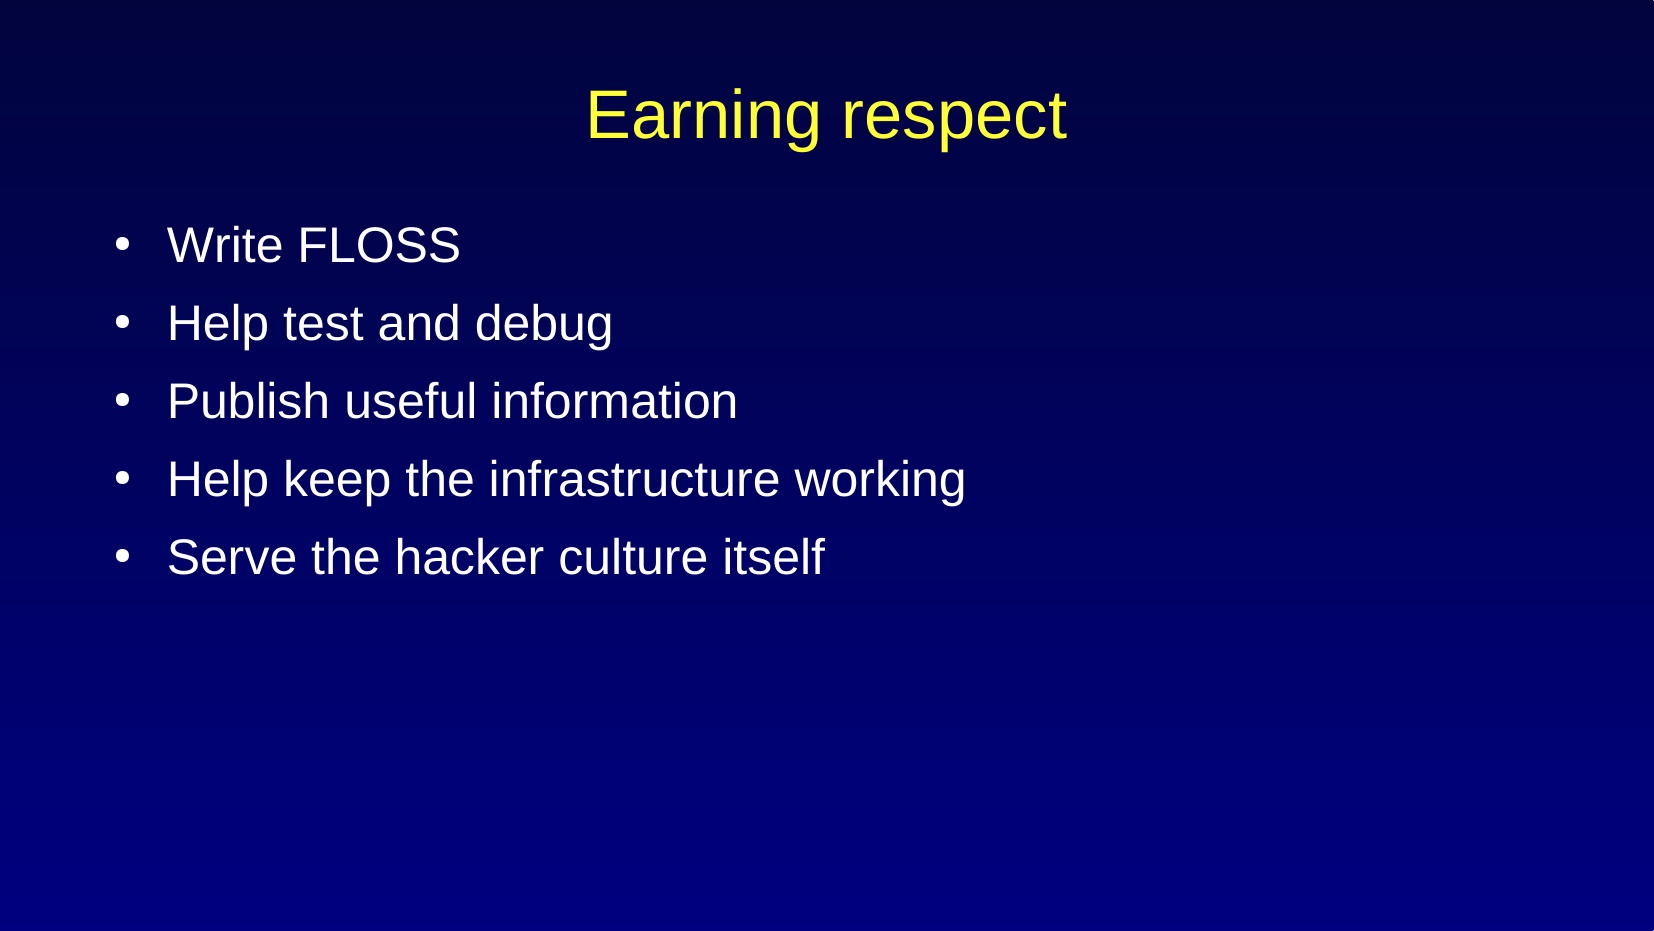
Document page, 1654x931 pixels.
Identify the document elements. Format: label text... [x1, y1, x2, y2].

title Earning respect [82, 37, 1571, 193]
list Write FLOSS Help test and debug Publish useful information Help keep the infrastructure working Serve the hacker culture itself [82, 217, 1571, 758]
